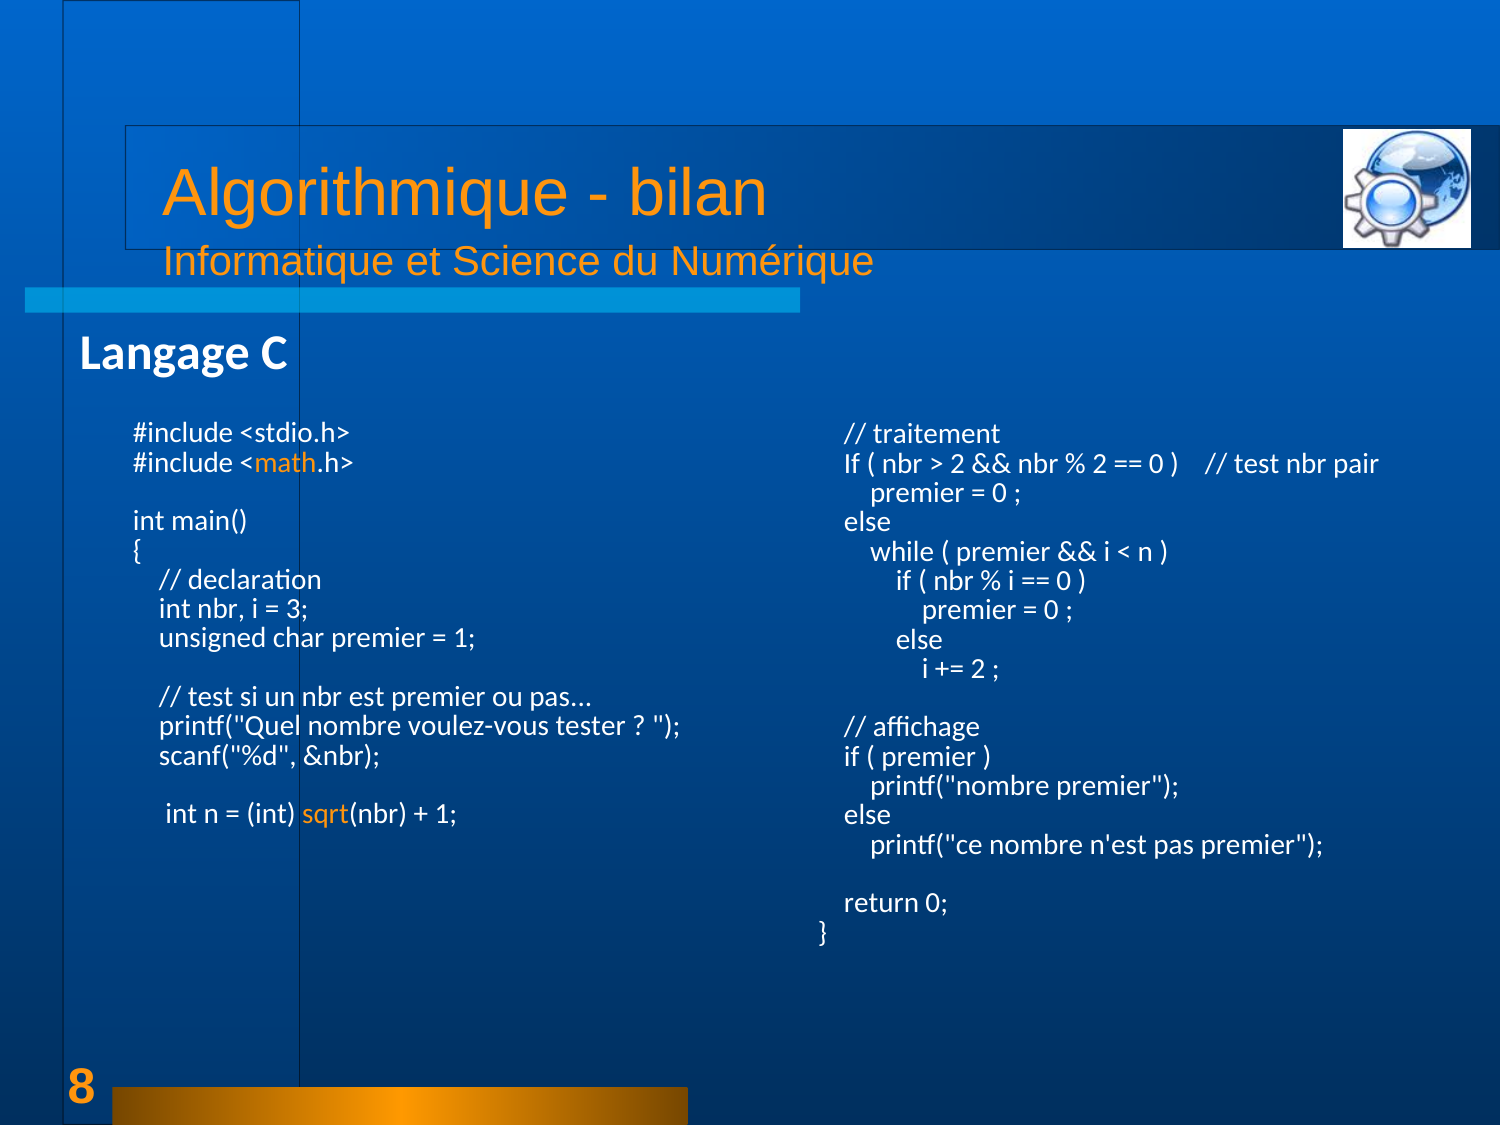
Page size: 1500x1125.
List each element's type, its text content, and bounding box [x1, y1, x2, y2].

picture [1343, 129, 1471, 248]
text_box Langage C [64, 325, 1335, 508]
text_box #include <stdio.h> #include <math.h> int main() { // declaration int nbr, i = 3; unsigned char premier = 1; // test si un nbr est premier ou pas... printf("Quel nombre voulez-vous tester ? "); scanf("%d", &nbr); int n = (int) sqrt(nbr) + 1; [118, 413, 768, 1009]
text_box // traitement If ( nbr > 2 && nbr % 2 == 0 ) // test nbr pair premier = 0 ; else while ( premier && i < n ) if ( nbr % i == 0 ) premier = 0 ; else i += 2 ; // affichage if ( premier ) printf("nombre premier"); else printf("ce nombre n'est pas premier"); return 0; } [803, 414, 1453, 1069]
